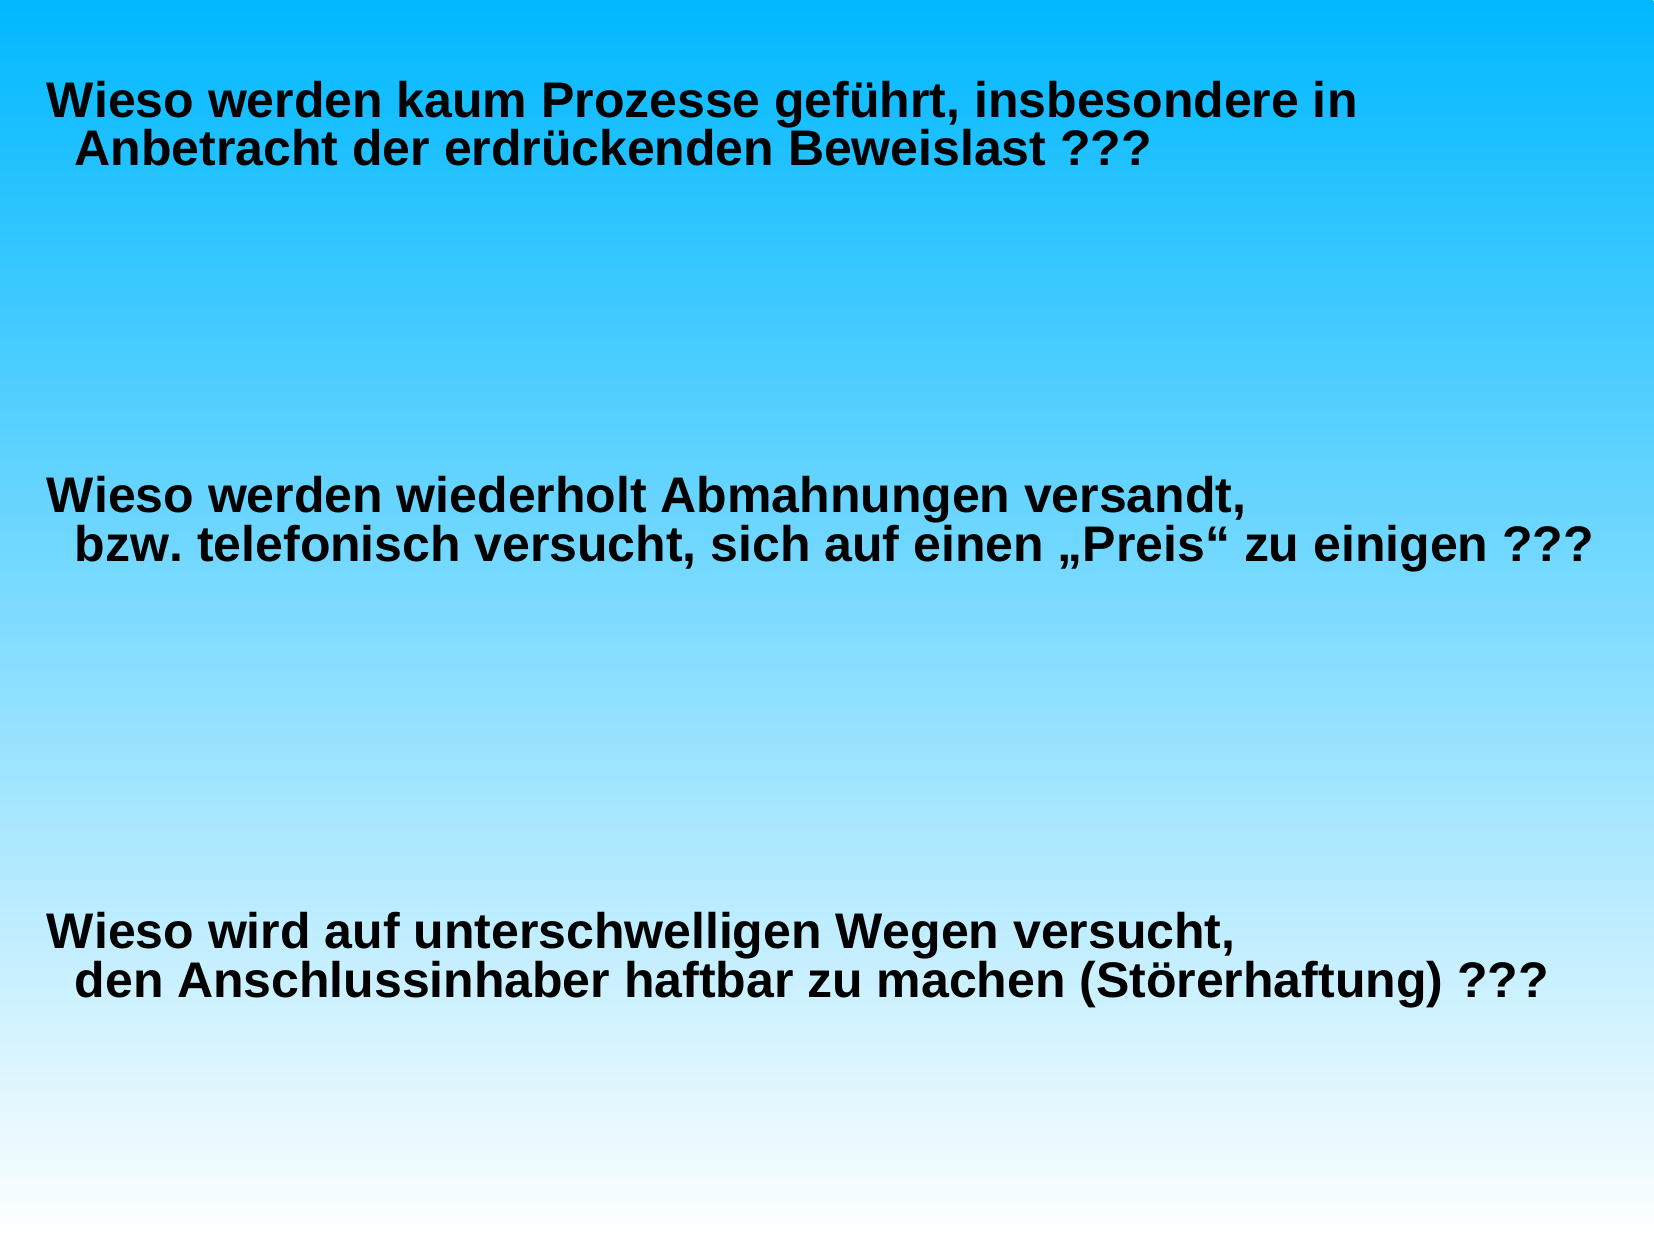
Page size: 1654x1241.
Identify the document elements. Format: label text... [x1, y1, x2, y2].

text_box Wieso werden kaum Prozesse geführt, insbesondere in Anbetracht der erdrückenden Beweislast ??? Wieso werden wiederholt Abmahnungen versandt, bzw. telefonisch versucht, sich auf einen „Preis“ zu einigen ??? Wieso wird auf unterschwelligen Wegen versucht, den Anschlussinhaber haftbar zu machen (Störerhaftung) ??? [26, 65, 1616, 1175]
